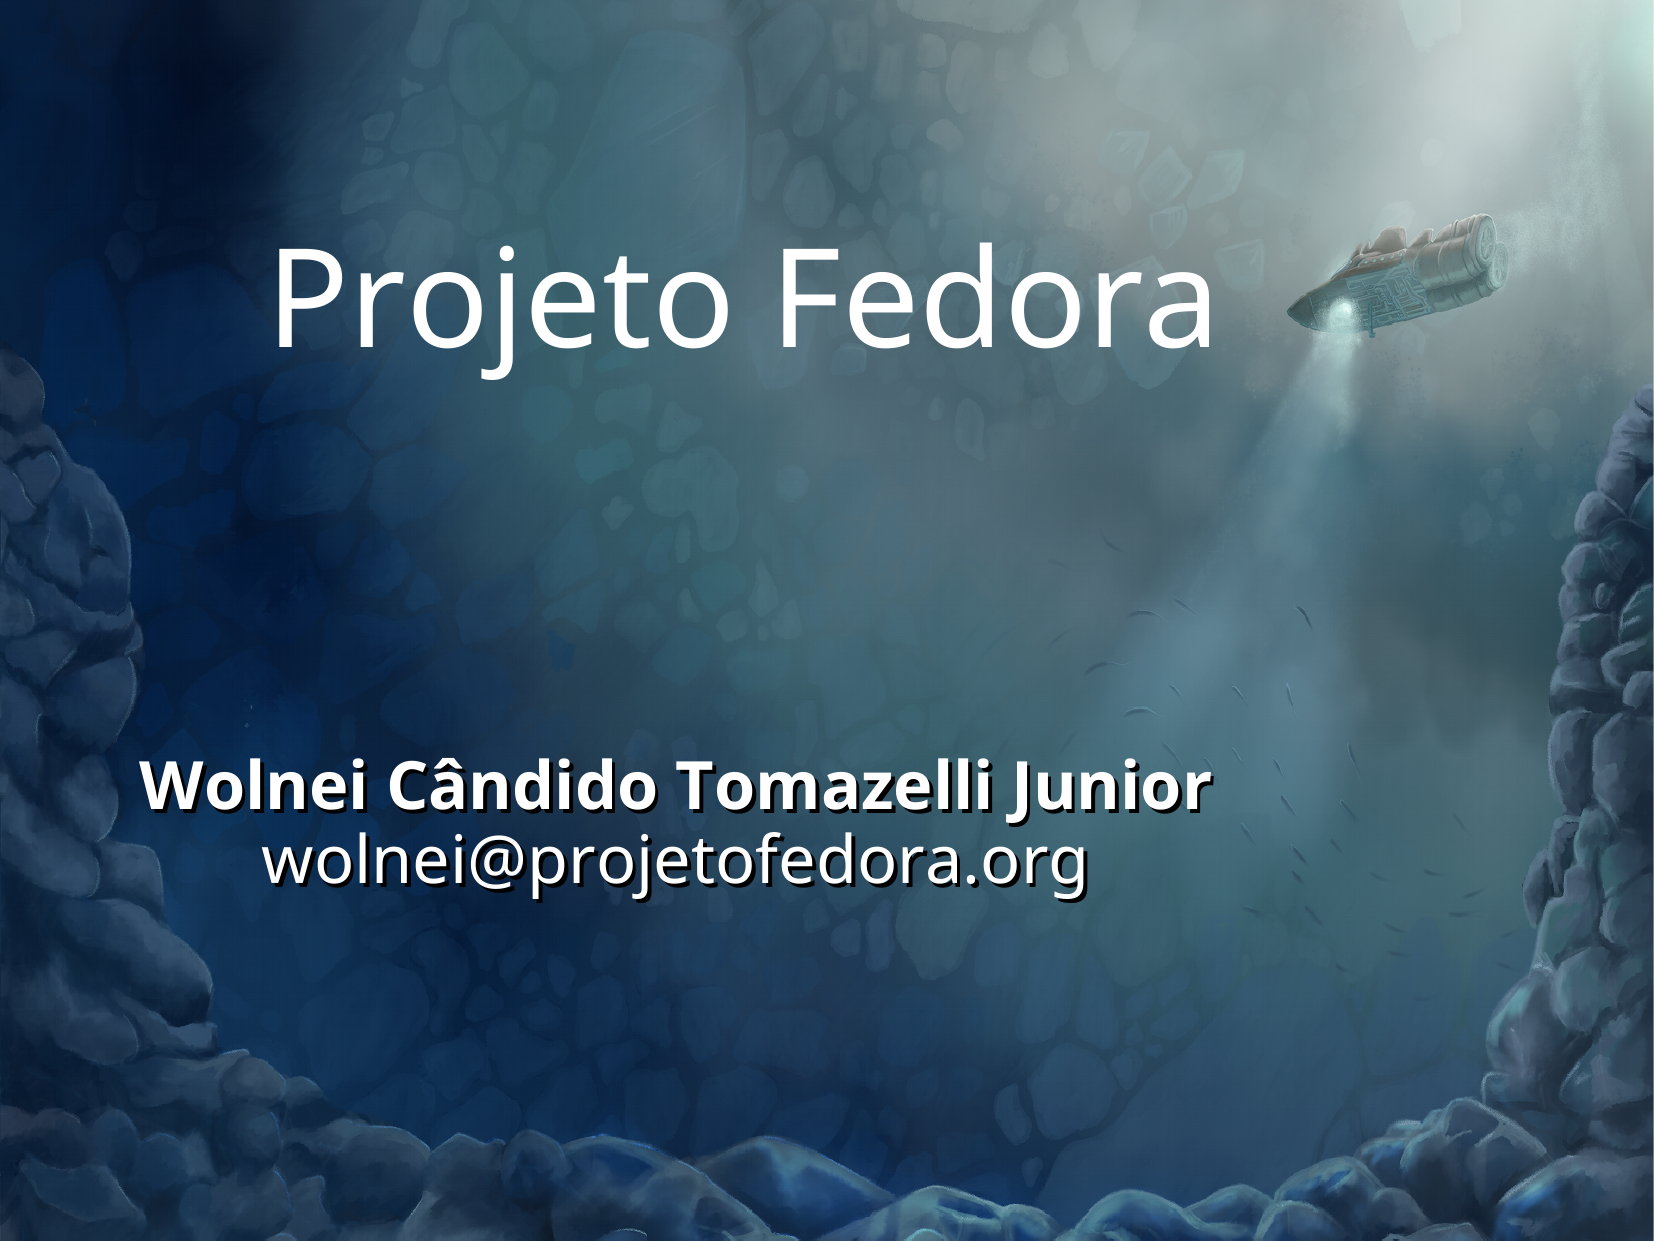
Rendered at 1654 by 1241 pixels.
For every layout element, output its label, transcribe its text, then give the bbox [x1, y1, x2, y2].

picture [0, 0, 1654, 1241]
title Projeto Fedora [0, 200, 1488, 394]
text_box Wolnei Cândido Tomazelli Junior wolnei@projetofedora.org [143, 738, 1210, 907]
